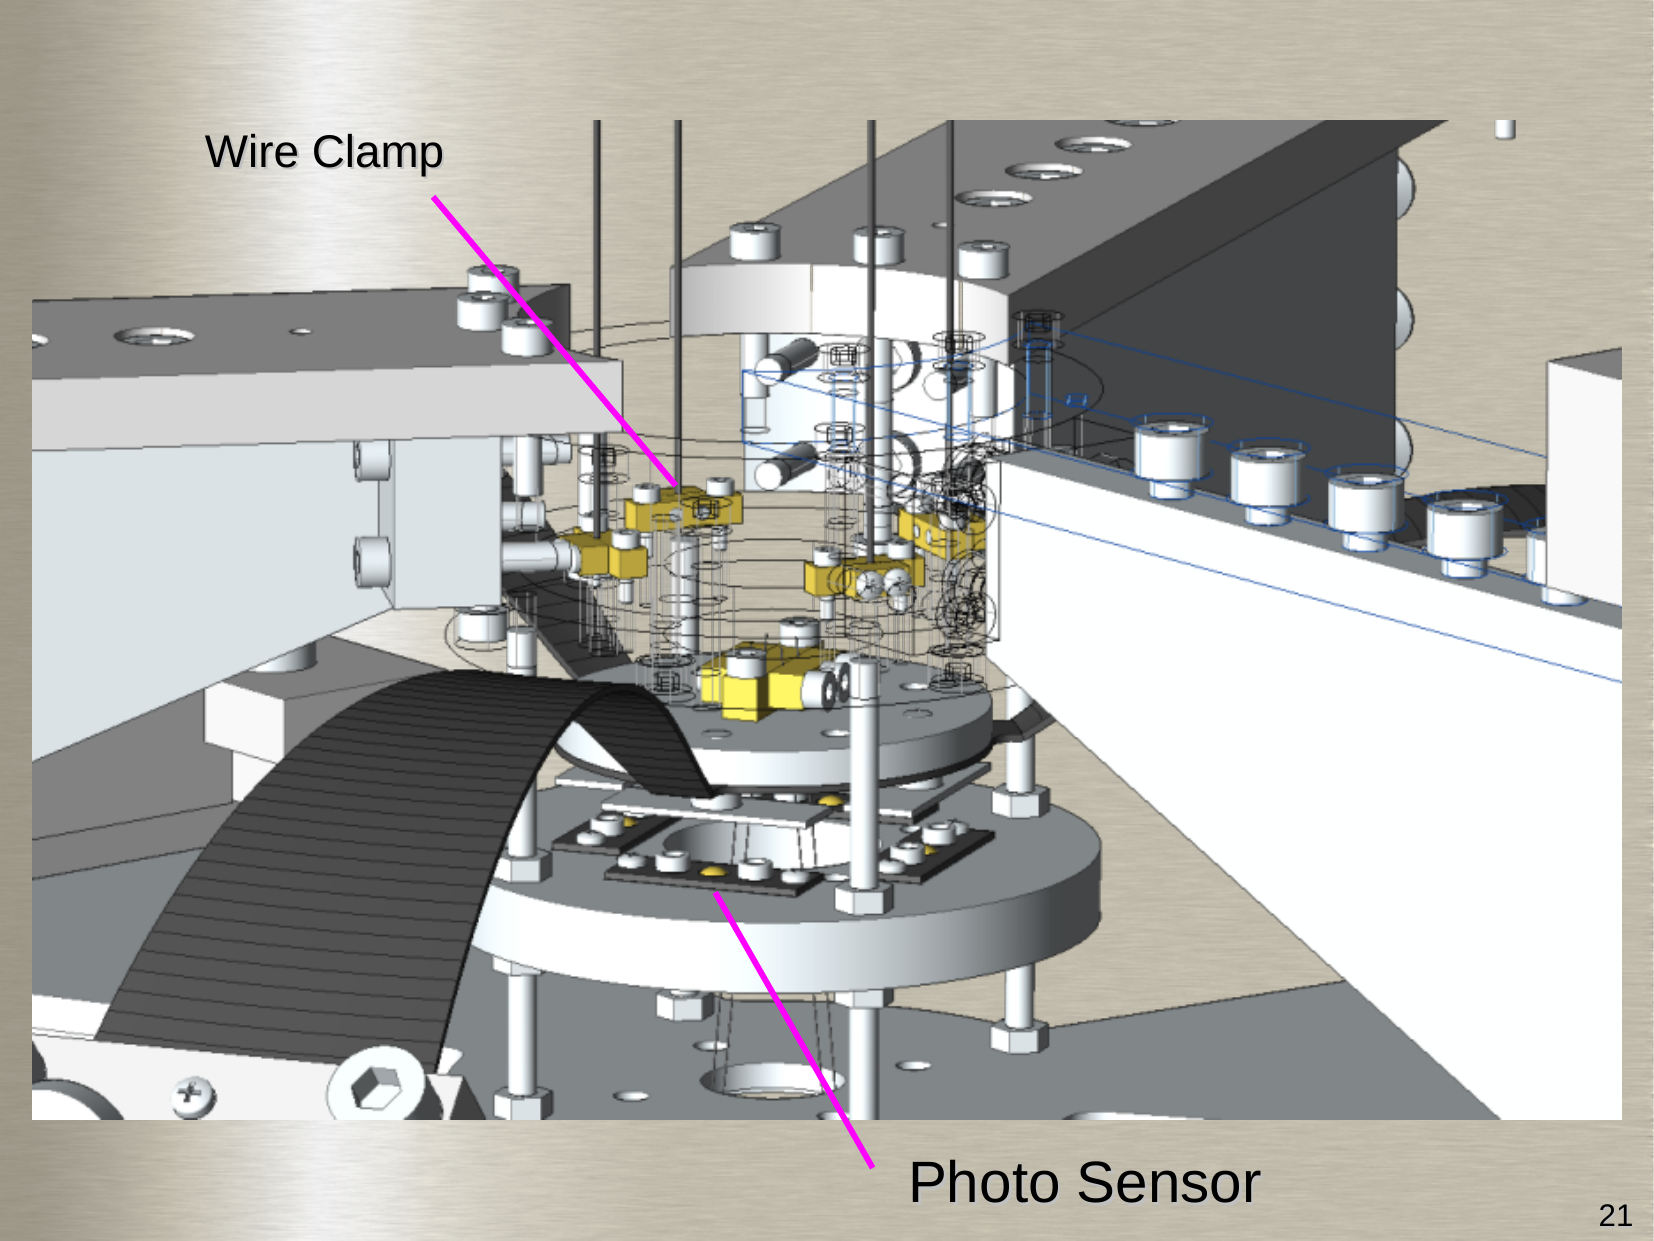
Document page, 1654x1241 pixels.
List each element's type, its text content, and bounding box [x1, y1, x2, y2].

picture [0, 0, 1654, 1241]
text_box Wire Clamp [190, 118, 460, 185]
text_box Photo Sensor [893, 1142, 1278, 1223]
